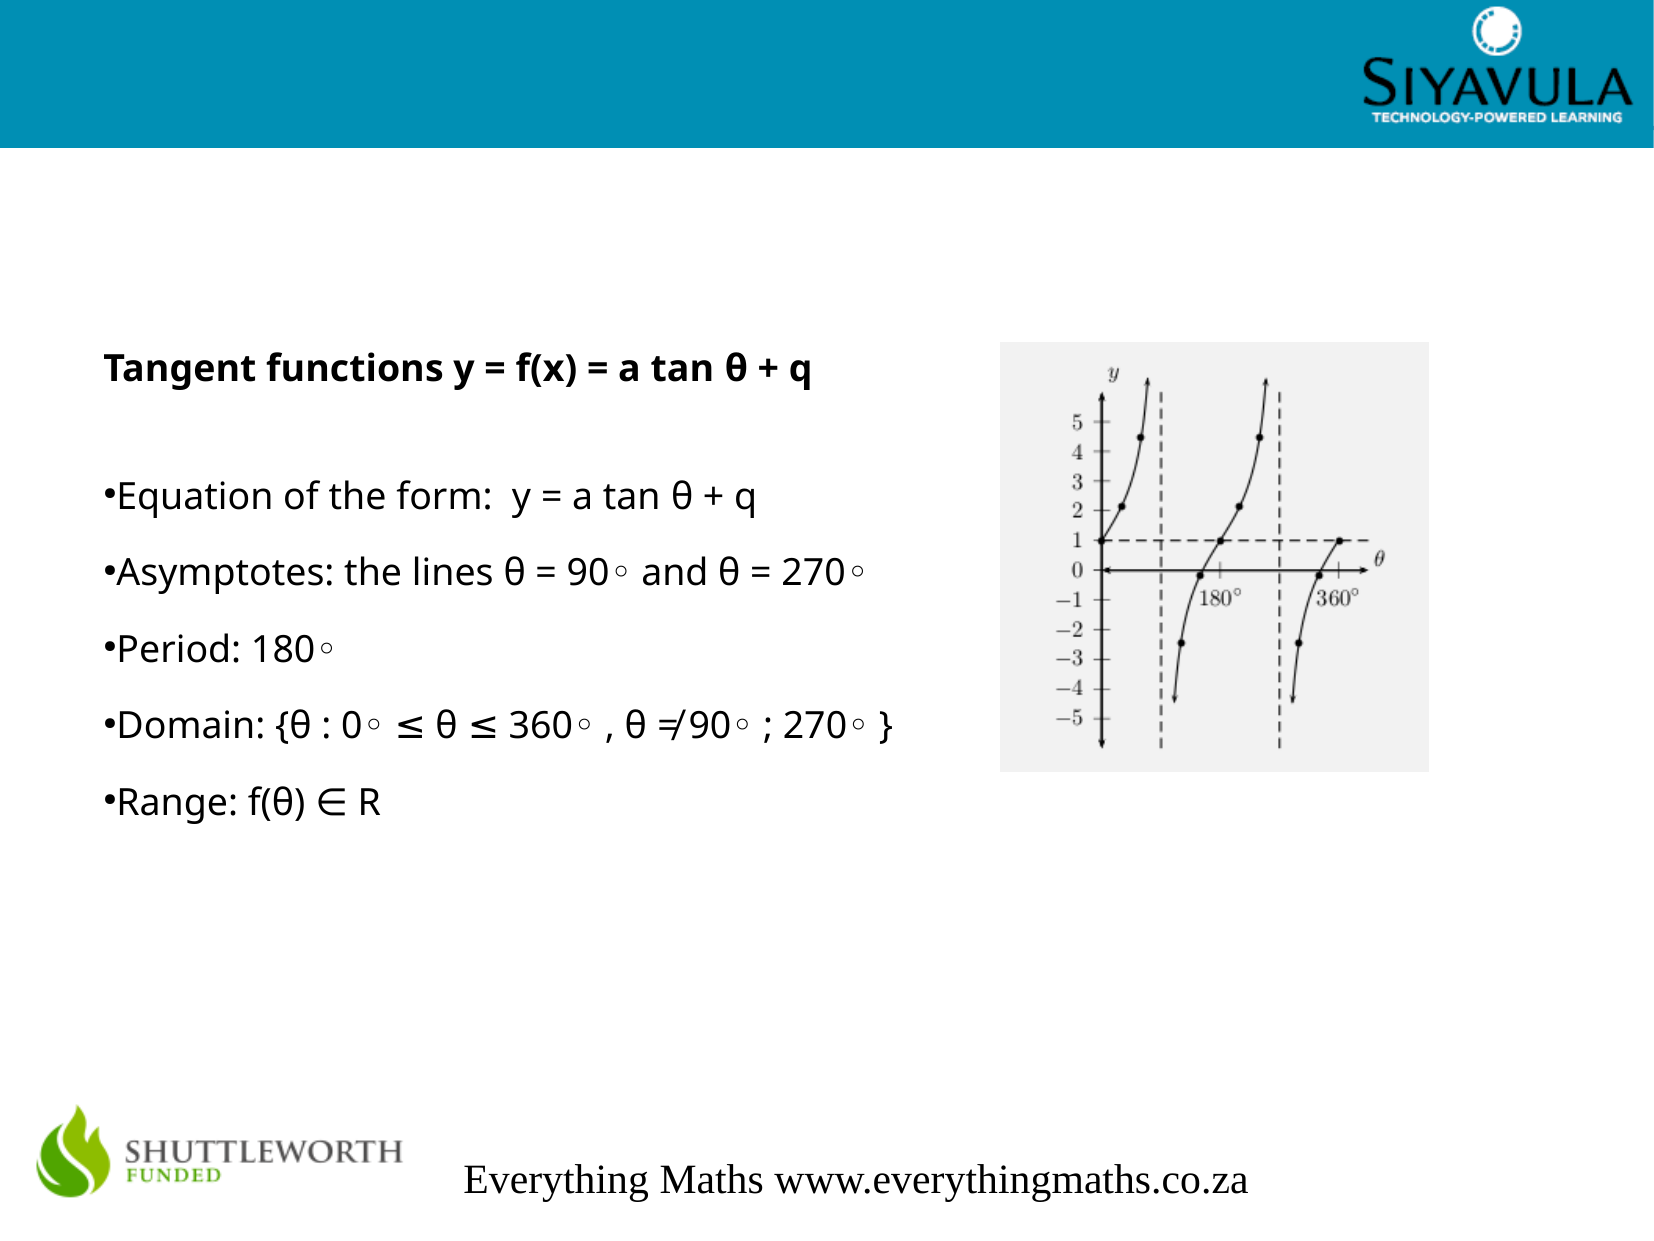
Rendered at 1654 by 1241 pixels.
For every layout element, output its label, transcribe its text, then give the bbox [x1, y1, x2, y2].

text_box Tangent functions y = f(x) = a tan θ + q Equation of the form: y = a tan θ + q Asymptotes: the lines θ = 90◦ and θ = 270◦ Period: 180◦ Domain: {θ : 0◦ ≤ θ ≤ 360◦ , θ ≠ 90◦ ; 270◦ } Range: f(θ) ∈ R [88, 334, 1565, 862]
picture [1000, 343, 1429, 772]
text_box Everything Maths www.everythingmaths.co.za [354, 1151, 1359, 1211]
